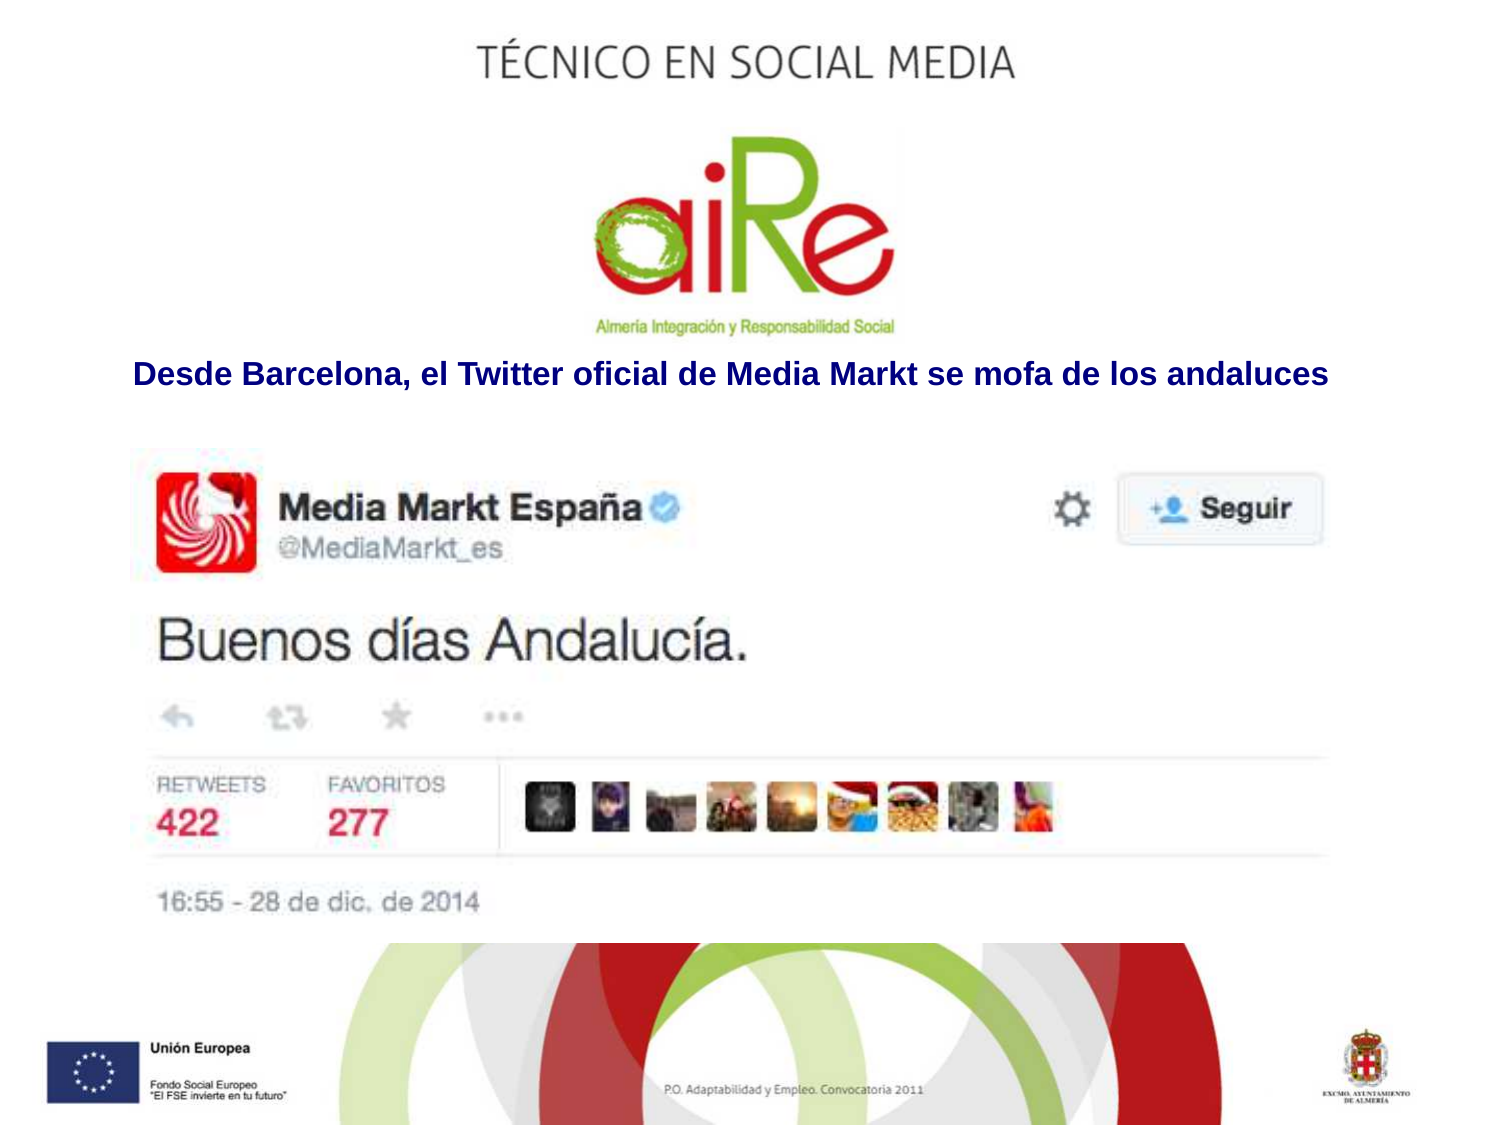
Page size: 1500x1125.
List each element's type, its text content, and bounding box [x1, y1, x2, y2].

picture [0, 0, 1500, 1125]
text_box Desde Barcelona, el Twitter oficial de Media Markt se mofa de los andaluces [118, 348, 1346, 464]
